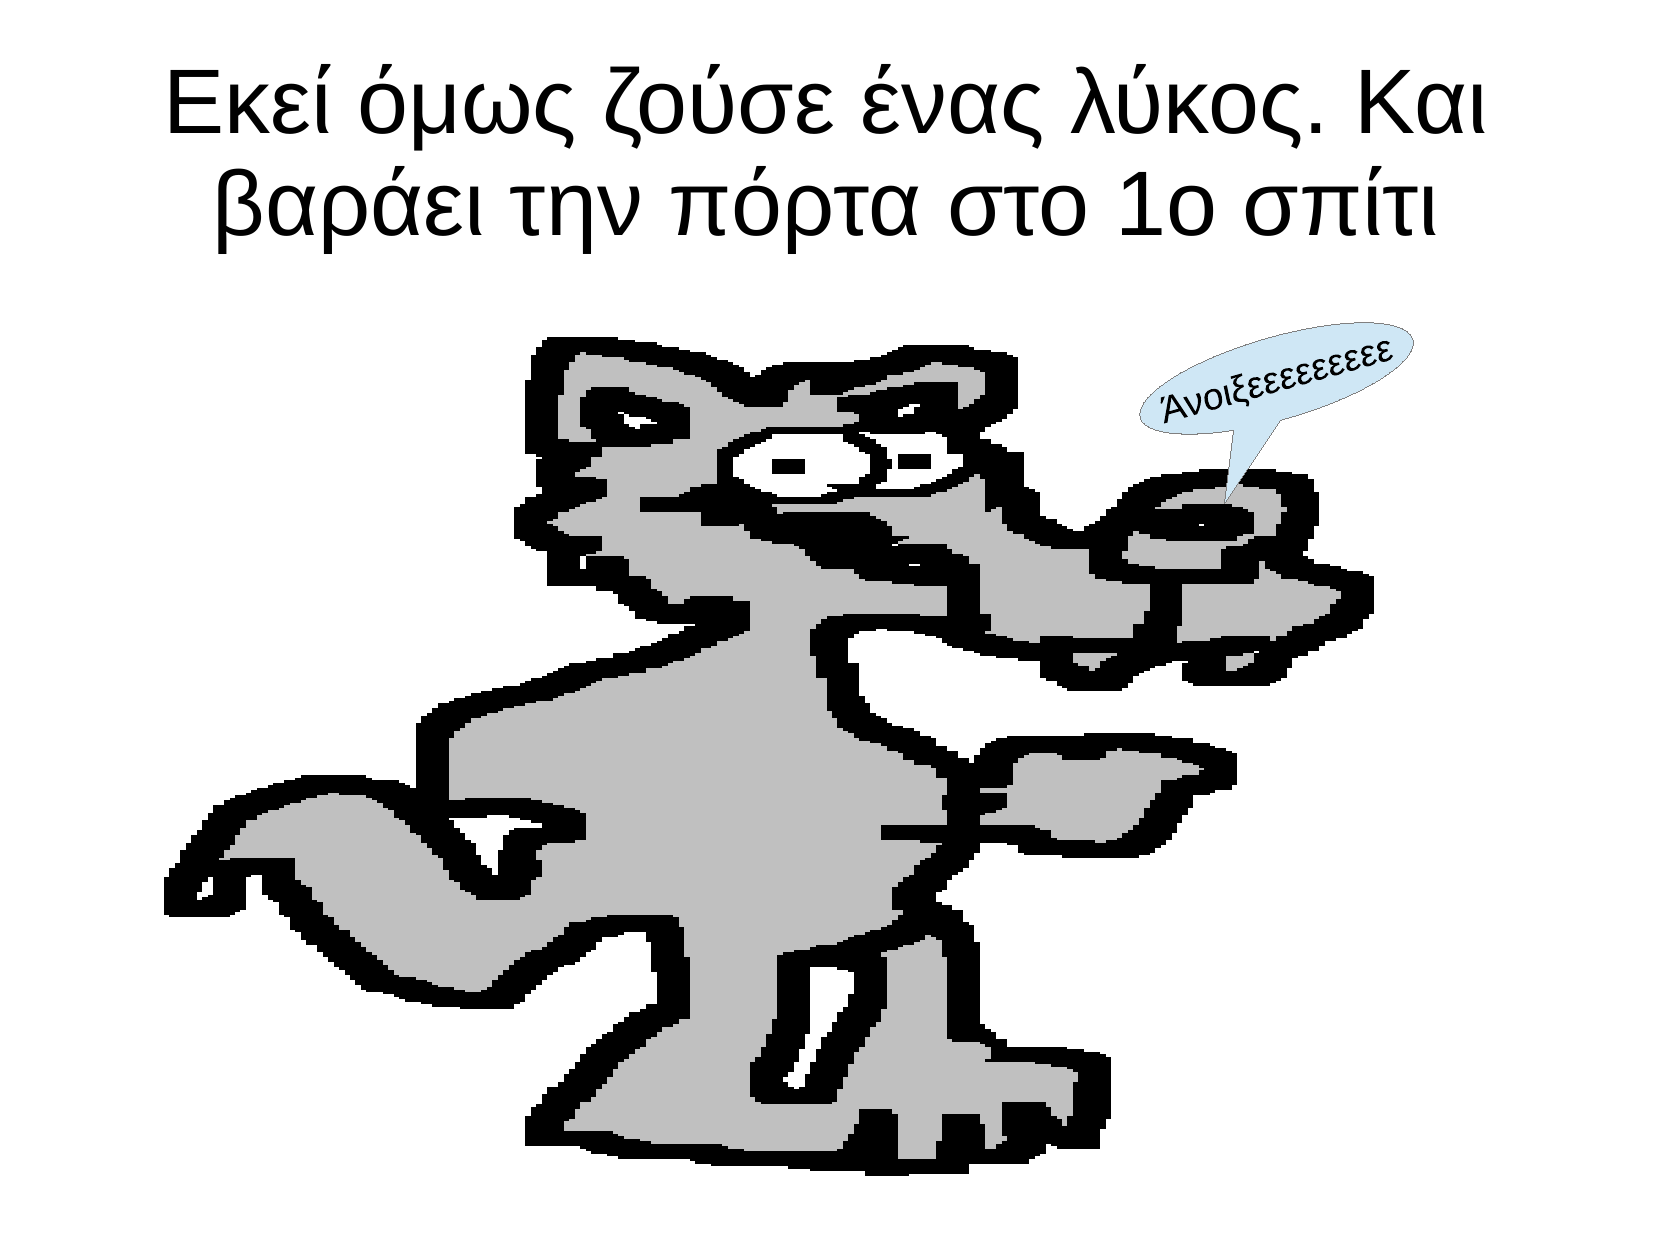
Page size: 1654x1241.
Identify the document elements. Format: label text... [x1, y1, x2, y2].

title Εκεί όμως ζούσε ένας λύκος. Και βαράει την πόρτα στο 1ο σπίτι [82, 49, 1571, 257]
picture [0, 278, 1654, 1229]
text_box Άνοιξεεεεεεεεε [1139, 322, 1414, 504]
